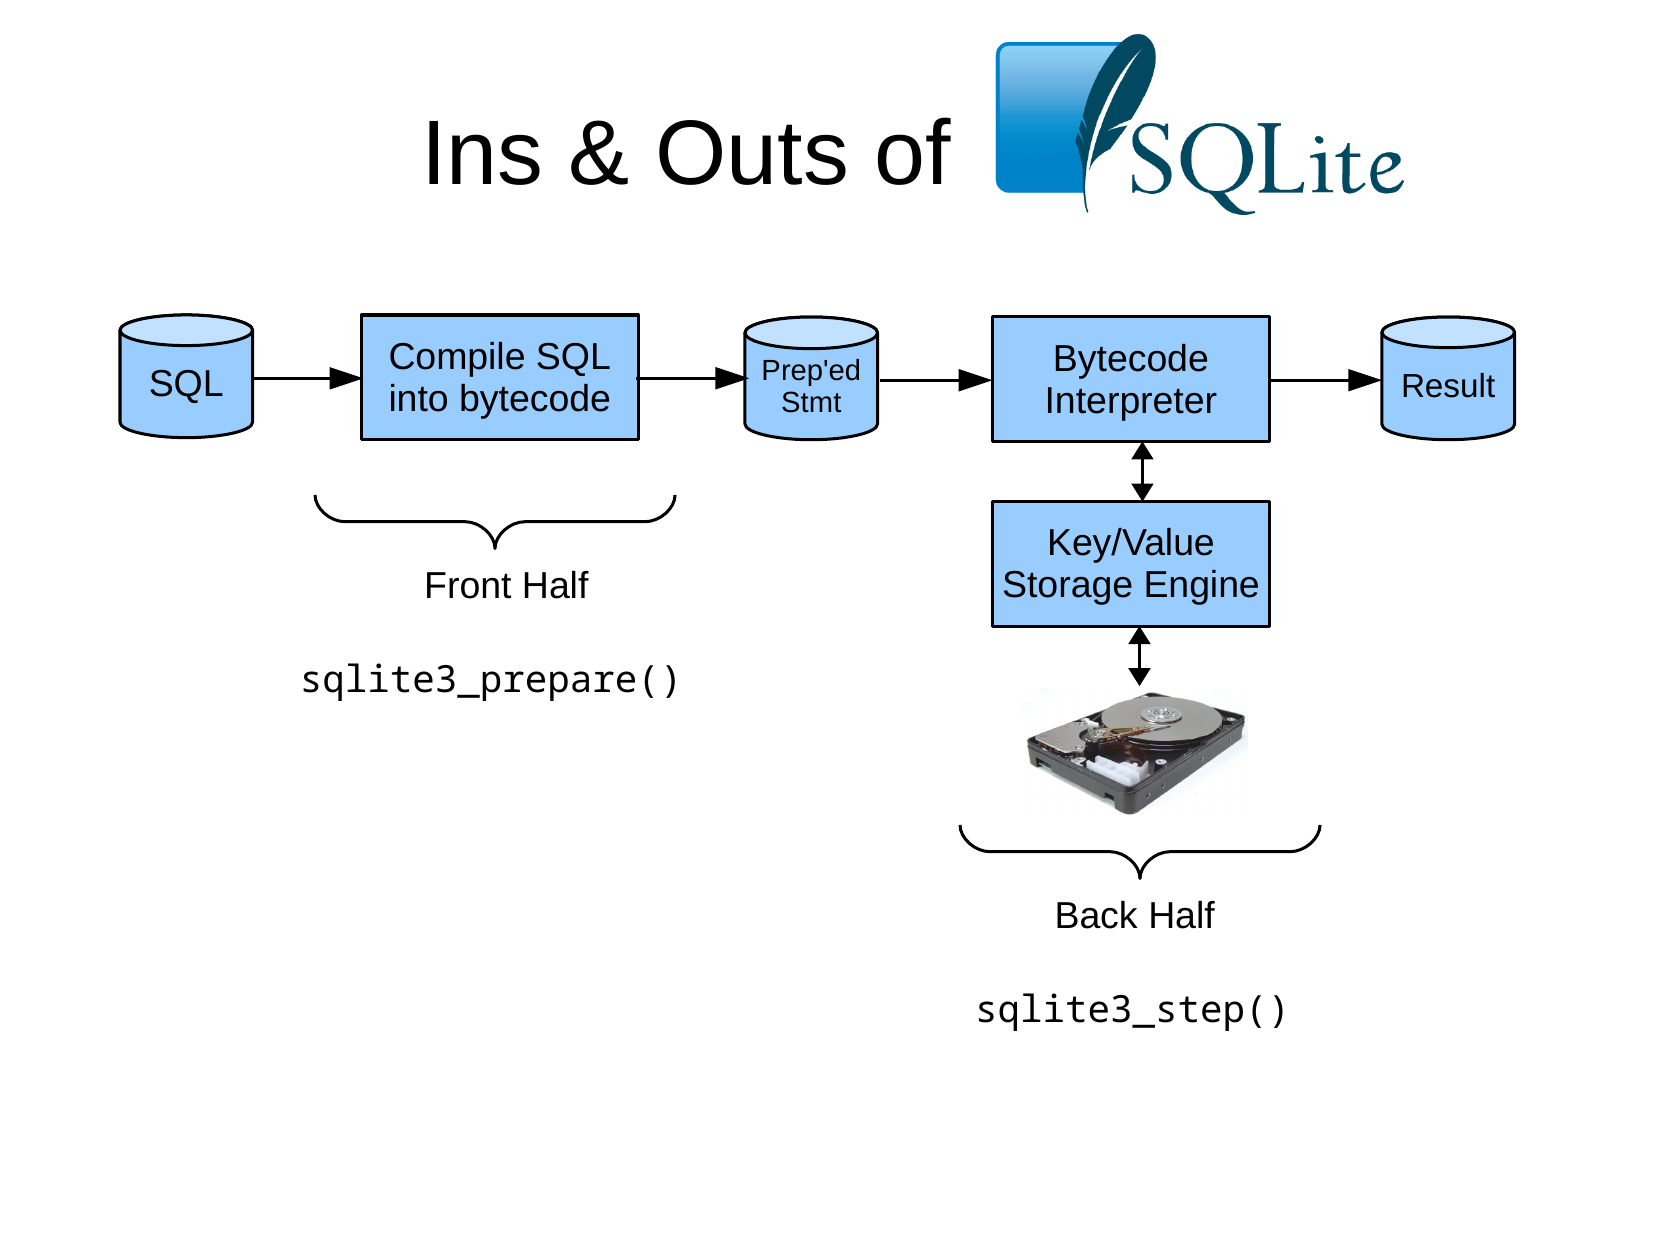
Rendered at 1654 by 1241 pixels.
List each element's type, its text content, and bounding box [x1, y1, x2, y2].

text_box sqlite3_prepare() [285, 645, 698, 698]
text_box Front Half [409, 557, 604, 616]
text_box Bytecode Interpreter [992, 316, 1270, 442]
text_box Prep'ed Stmt [744, 333, 878, 440]
picture [988, 26, 1411, 222]
text_box sqlite3_step() [960, 974, 1306, 1028]
text_box Compile SQL into bytecode [361, 315, 639, 440]
picture [1022, 688, 1248, 817]
text_box Result [1381, 333, 1515, 440]
title Ins & Outs of [82, 49, 1571, 257]
text_box SQL [120, 332, 253, 438]
text_box Key/Value Storage Engine [992, 501, 1270, 627]
text_box Back Half [1039, 887, 1231, 946]
